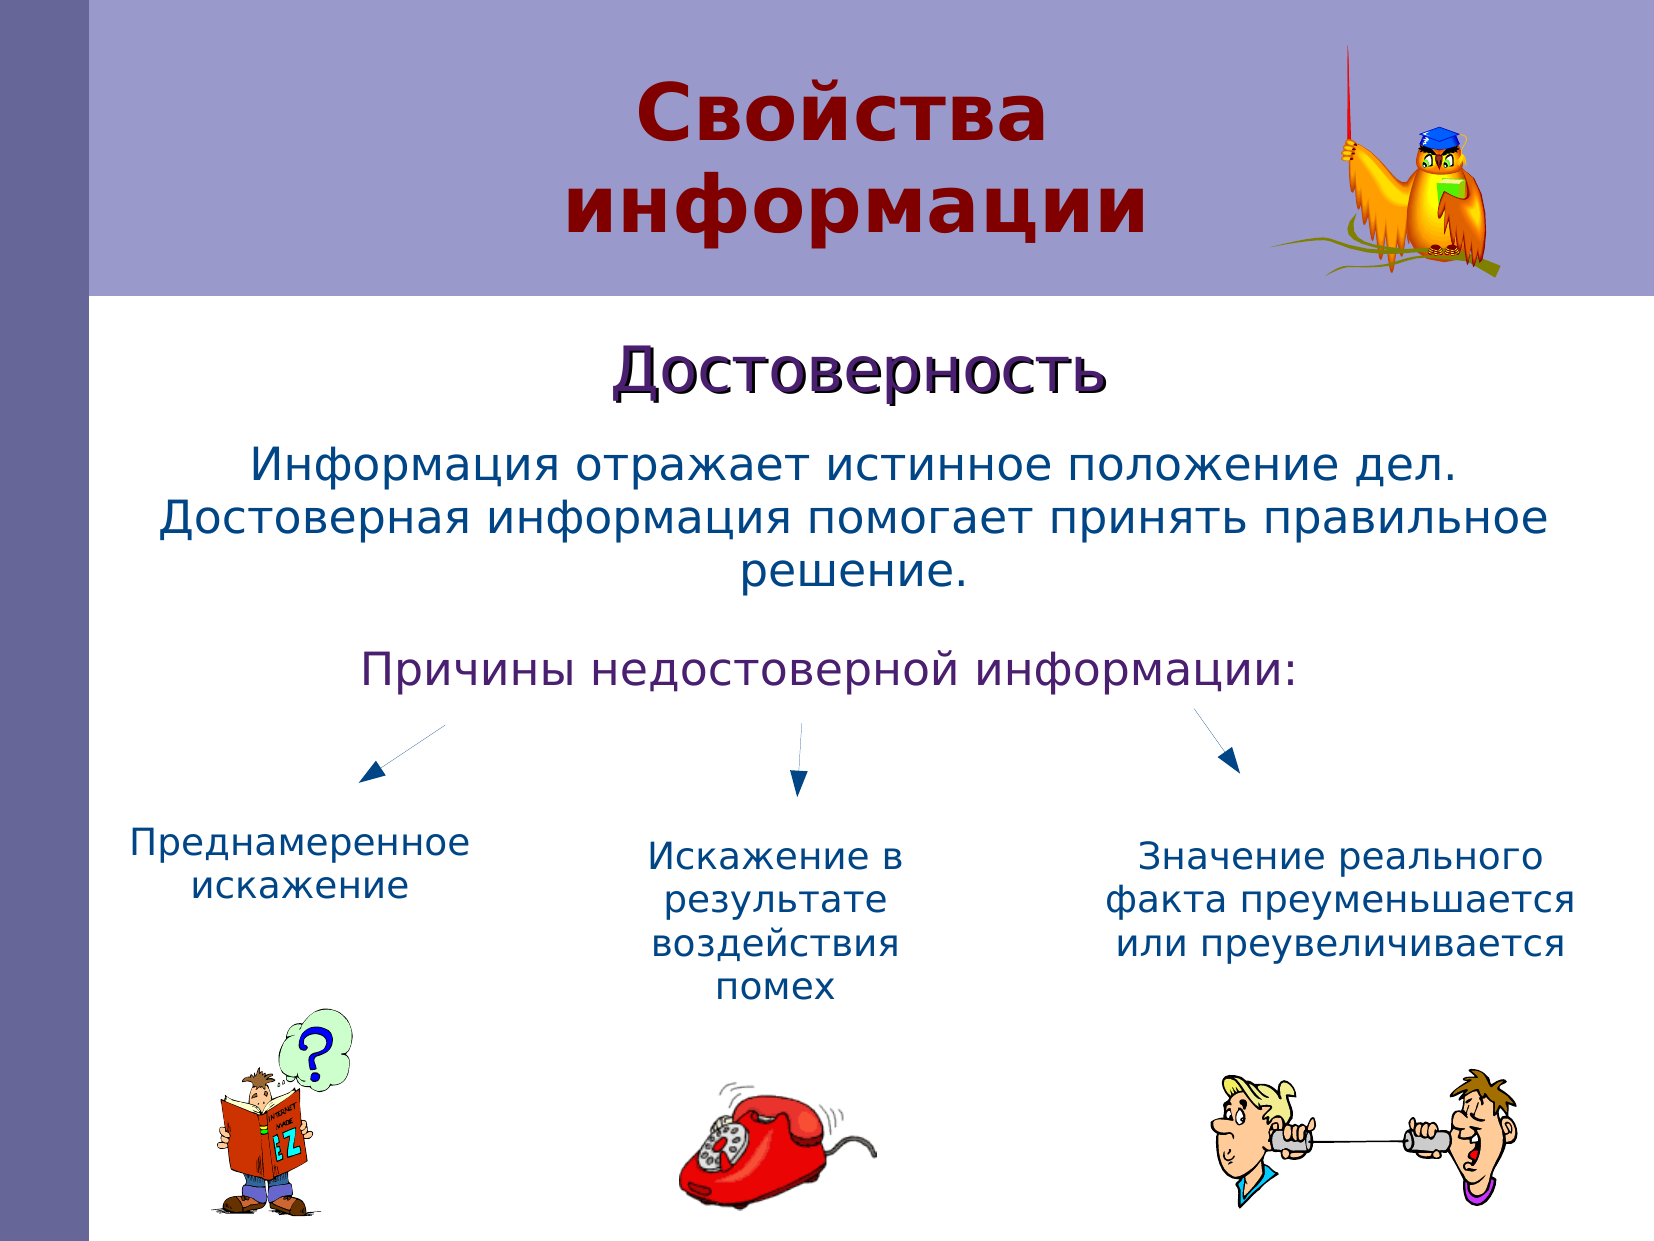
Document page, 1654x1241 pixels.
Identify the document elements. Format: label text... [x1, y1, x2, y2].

text_box Информация отражает истинное положение дел. Достоверная информация помогает принять правильное решение. [84, 430, 1625, 606]
picture [1210, 1062, 1527, 1215]
text_box Достоверность [590, 325, 1129, 414]
text_box Причины недостоверной информации: [312, 635, 1347, 704]
picture [679, 1079, 877, 1211]
text_box Искажение в результате воздействия помех [590, 826, 961, 1017]
text_box Значение реального факта преуменьшается или преувеличивается [1086, 826, 1595, 973]
text_box Свойства информации [501, 59, 1211, 259]
picture [211, 1003, 355, 1217]
text_box Преднамеренное искажение [97, 812, 503, 916]
picture [1269, 45, 1503, 296]
